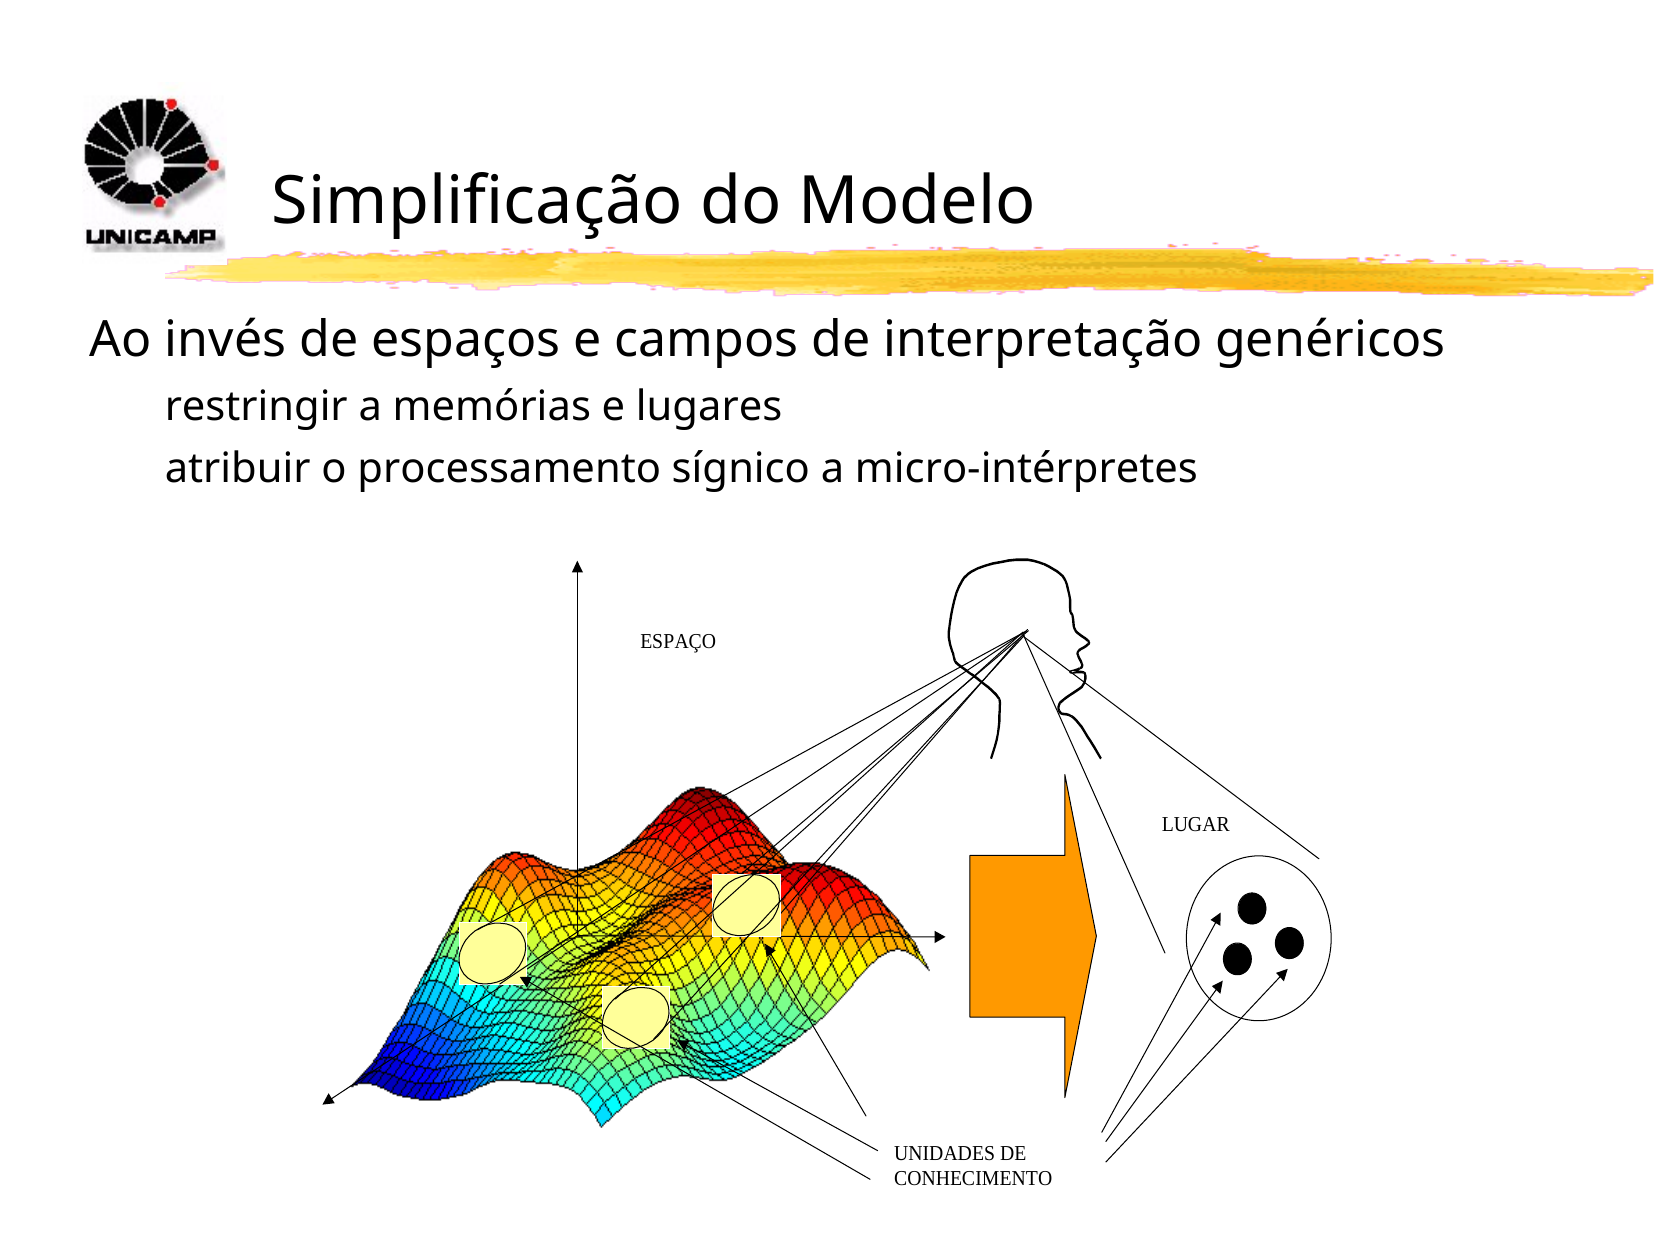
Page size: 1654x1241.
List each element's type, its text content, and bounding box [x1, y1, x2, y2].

title Simplificação do Modelo [257, 41, 1580, 248]
chart [281, 525, 1388, 1211]
picture [82, 82, 1654, 308]
list Ao invés de espaços e campos de interpretação genéricos restringir a memórias e lugares atribuir o processamento sígnico a micro-intérpretes [75, 300, 1554, 1055]
